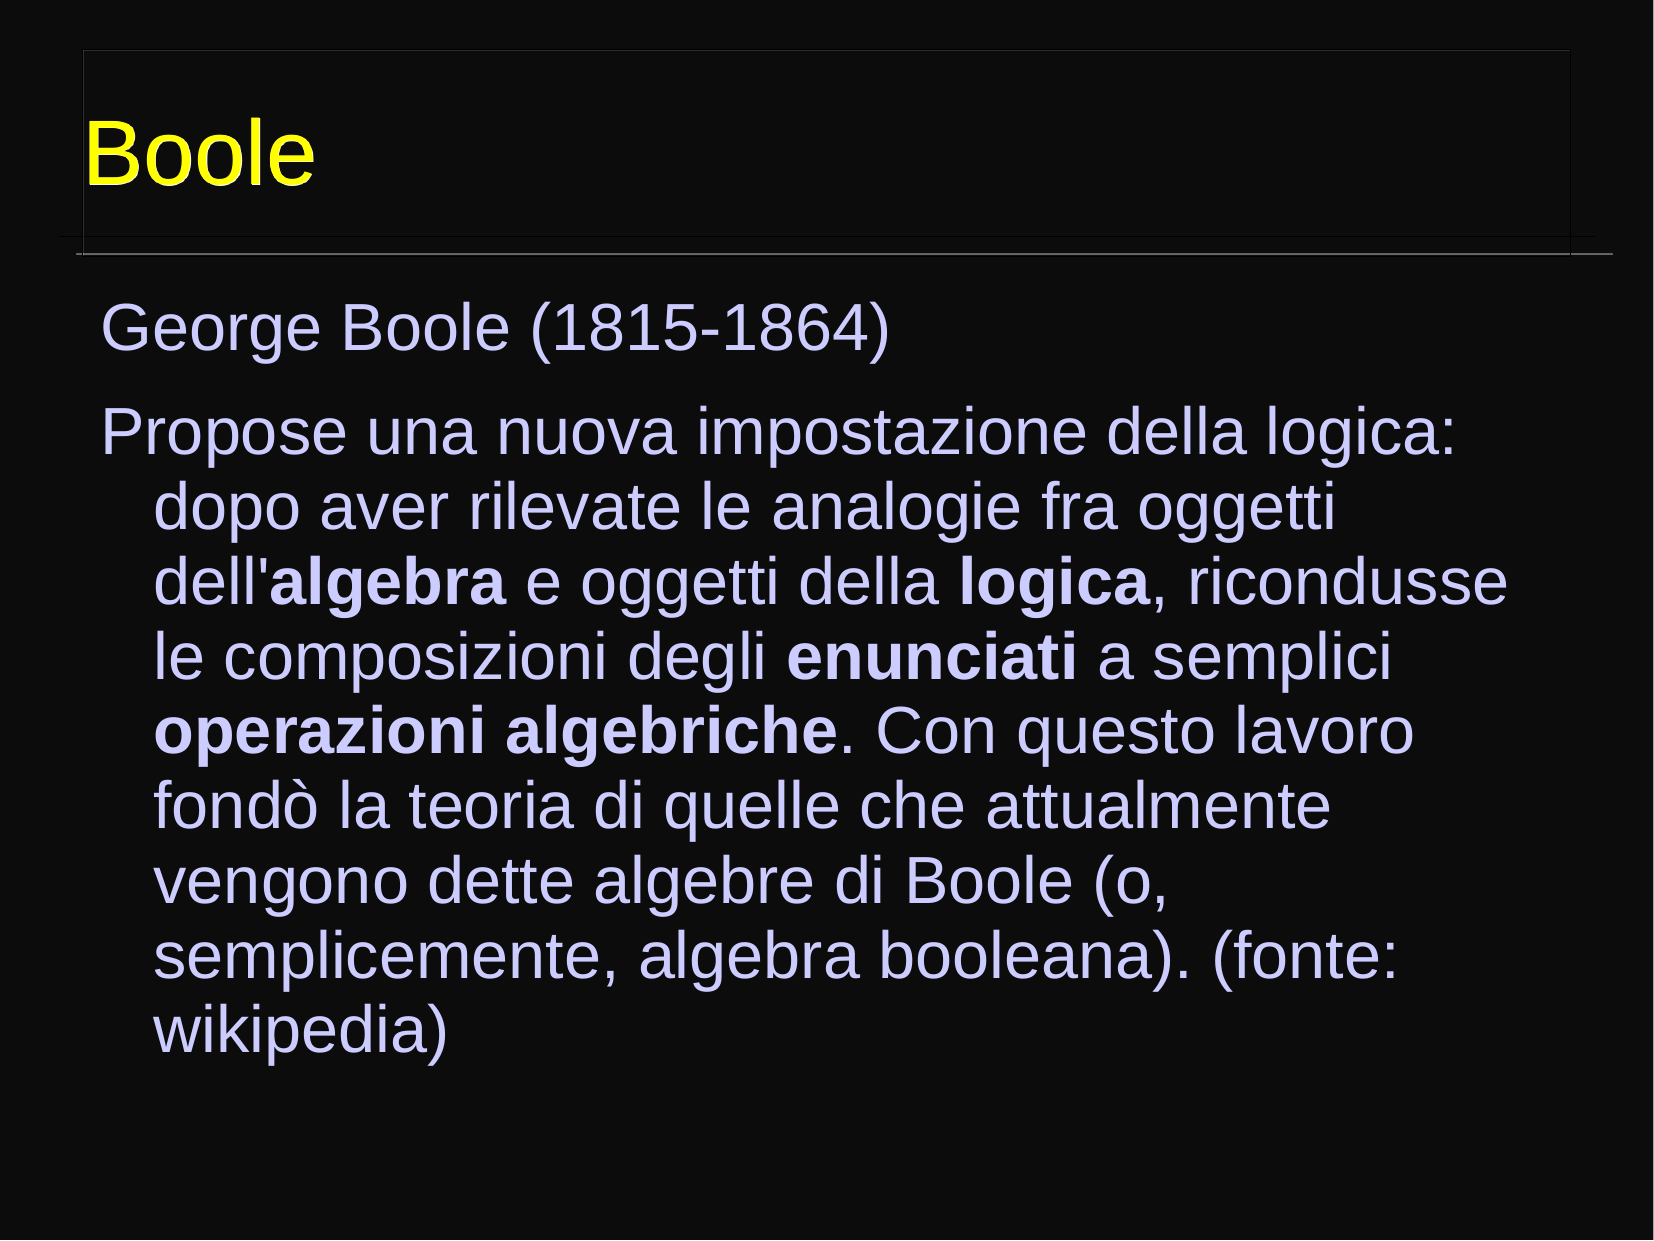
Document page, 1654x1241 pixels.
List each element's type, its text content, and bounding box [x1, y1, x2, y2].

list George Boole (1815-1864) Propose una nuova impostazione della logica: dopo aver rilevate le analogie fra oggetti dell'algebra e oggetti della logica, ricondusse le composizioni degli enunciati a semplici operazioni algebriche. Con questo lavoro fondò la teoria di quelle che attualmente vengono dette algebre di Boole (o, semplicemente, algebra booleana). (fonte: wikipedia) [82, 290, 1571, 1109]
title Boole [82, 49, 1571, 257]
